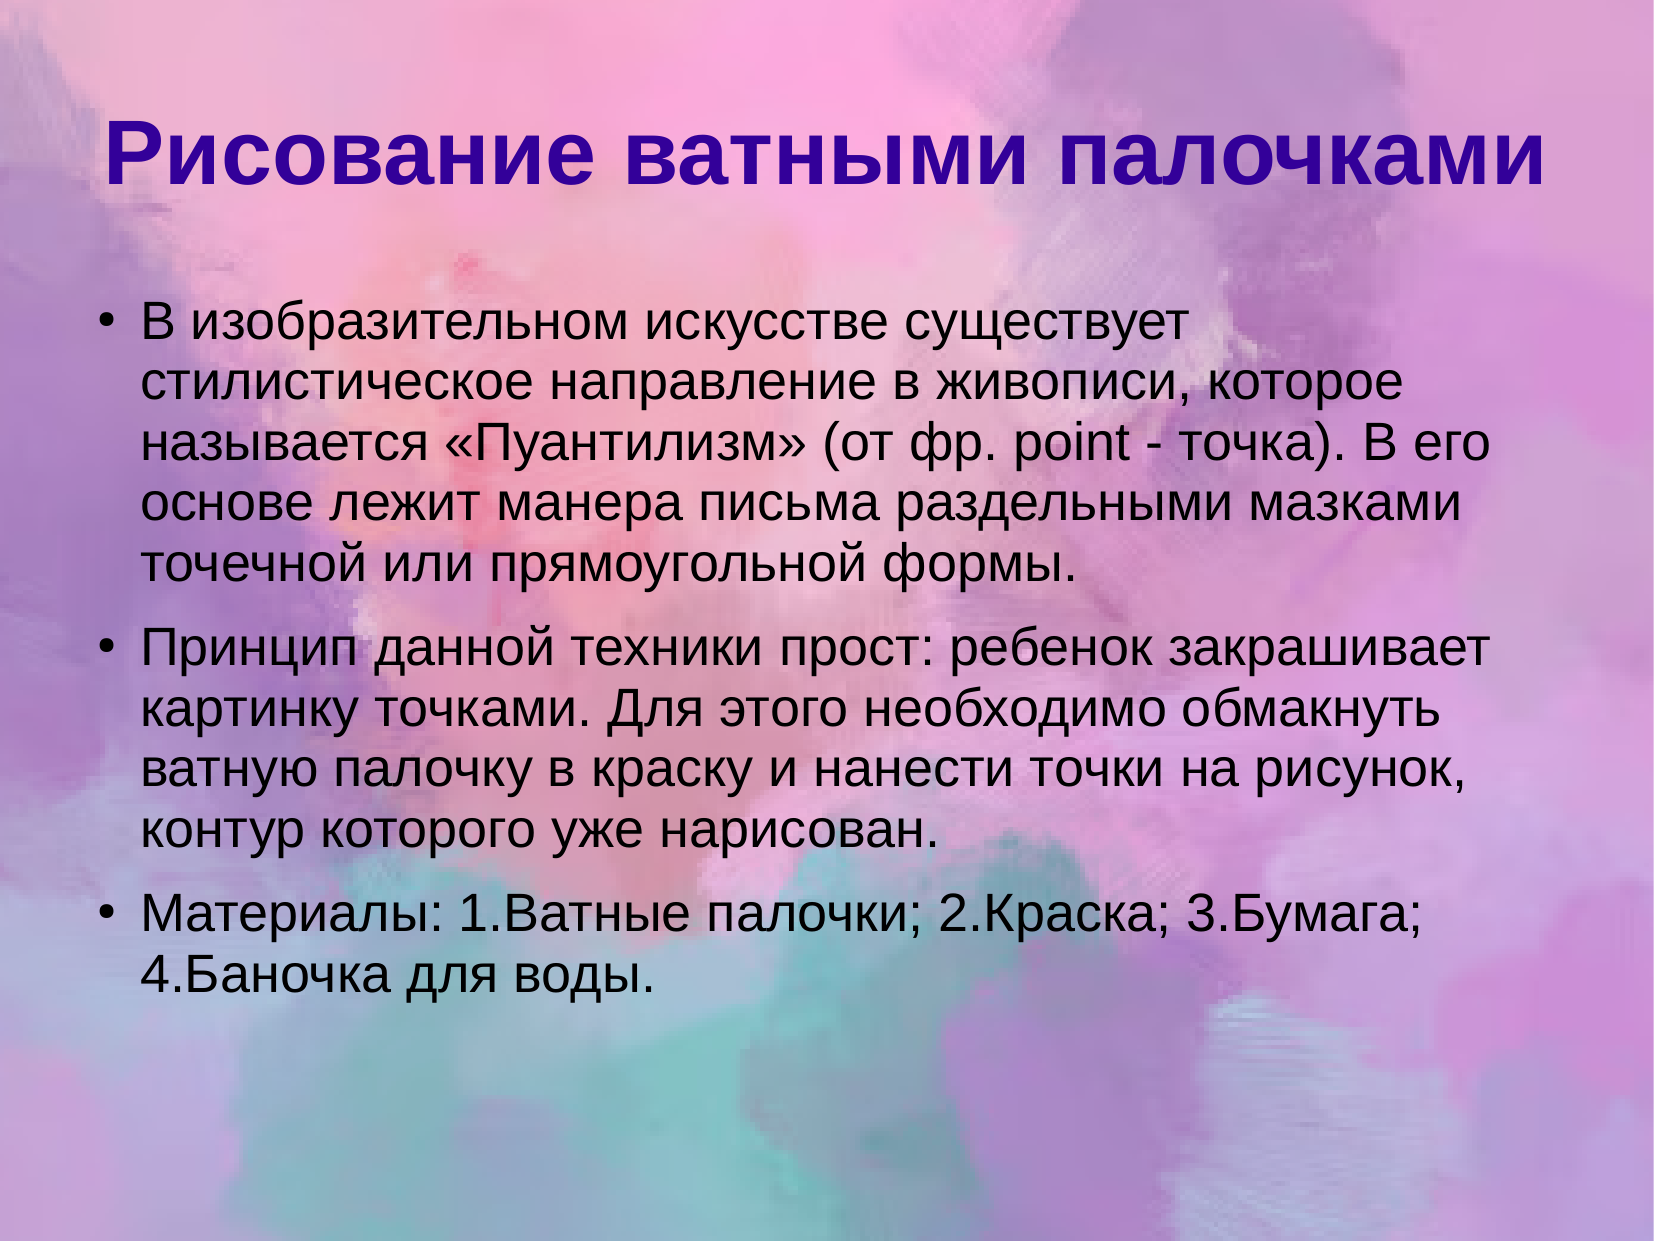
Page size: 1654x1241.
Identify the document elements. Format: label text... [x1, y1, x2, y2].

list В изобразительном искусстве существует стилистическое направление в живописи, которое называется «Пуантилизм» (от фр. point - точка). В его основе лежит манера письма раздельными мазками точечной или прямоугольной формы. Принцип данной техники прост: ребенок закрашивает картинку точками. Для этого необходимо обмакнуть ватную палочку в краску и нанести точки на рисунок, контур которого уже нарисован. Материалы: 1.Ватные палочки; 2.Краска; 3.Бумага; 4.Баночка для воды. [82, 290, 1571, 1010]
title Рисование ватными палочками [82, 49, 1571, 257]
picture [0, 0, 1654, 1241]
